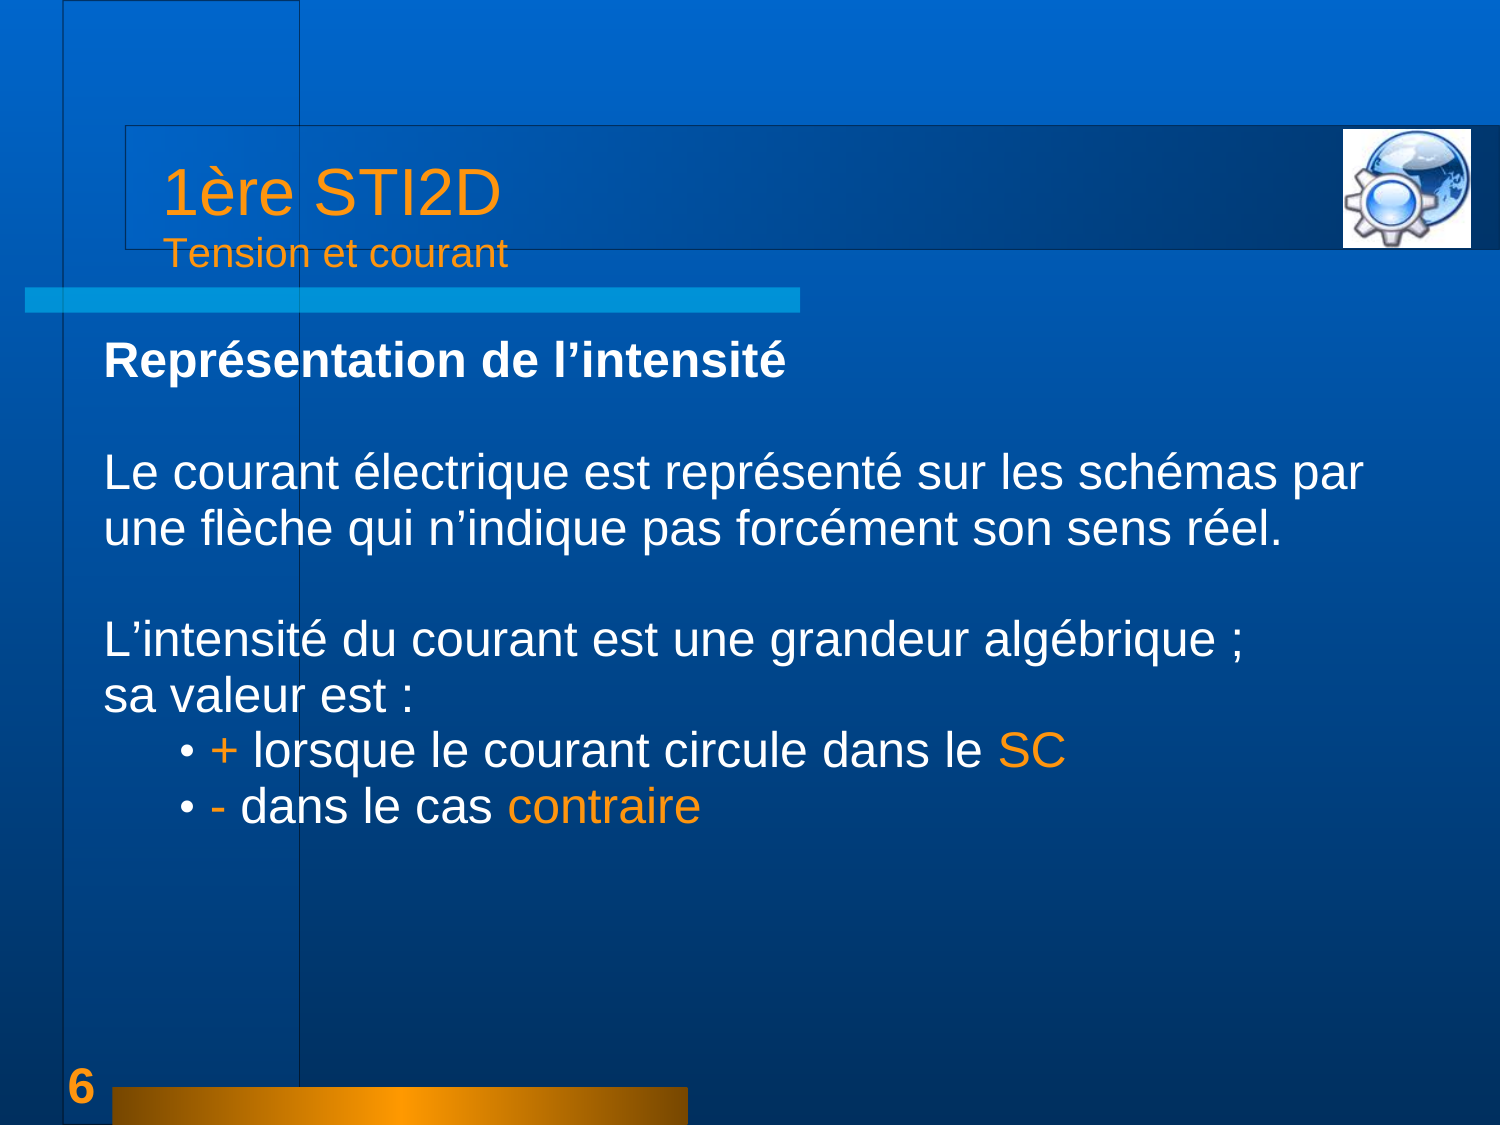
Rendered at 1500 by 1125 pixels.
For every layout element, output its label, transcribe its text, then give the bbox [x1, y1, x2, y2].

text_box Représentation de l’intensité Le courant électrique est représenté sur les schémas par une flèche qui n’indique pas forcément son sens réel. L’intensité du courant est une grandeur algébrique ; sa valeur est : + lorsque le courant circule dans le SC - dans le cas contraire [88, 325, 1418, 1069]
picture [1343, 129, 1471, 248]
